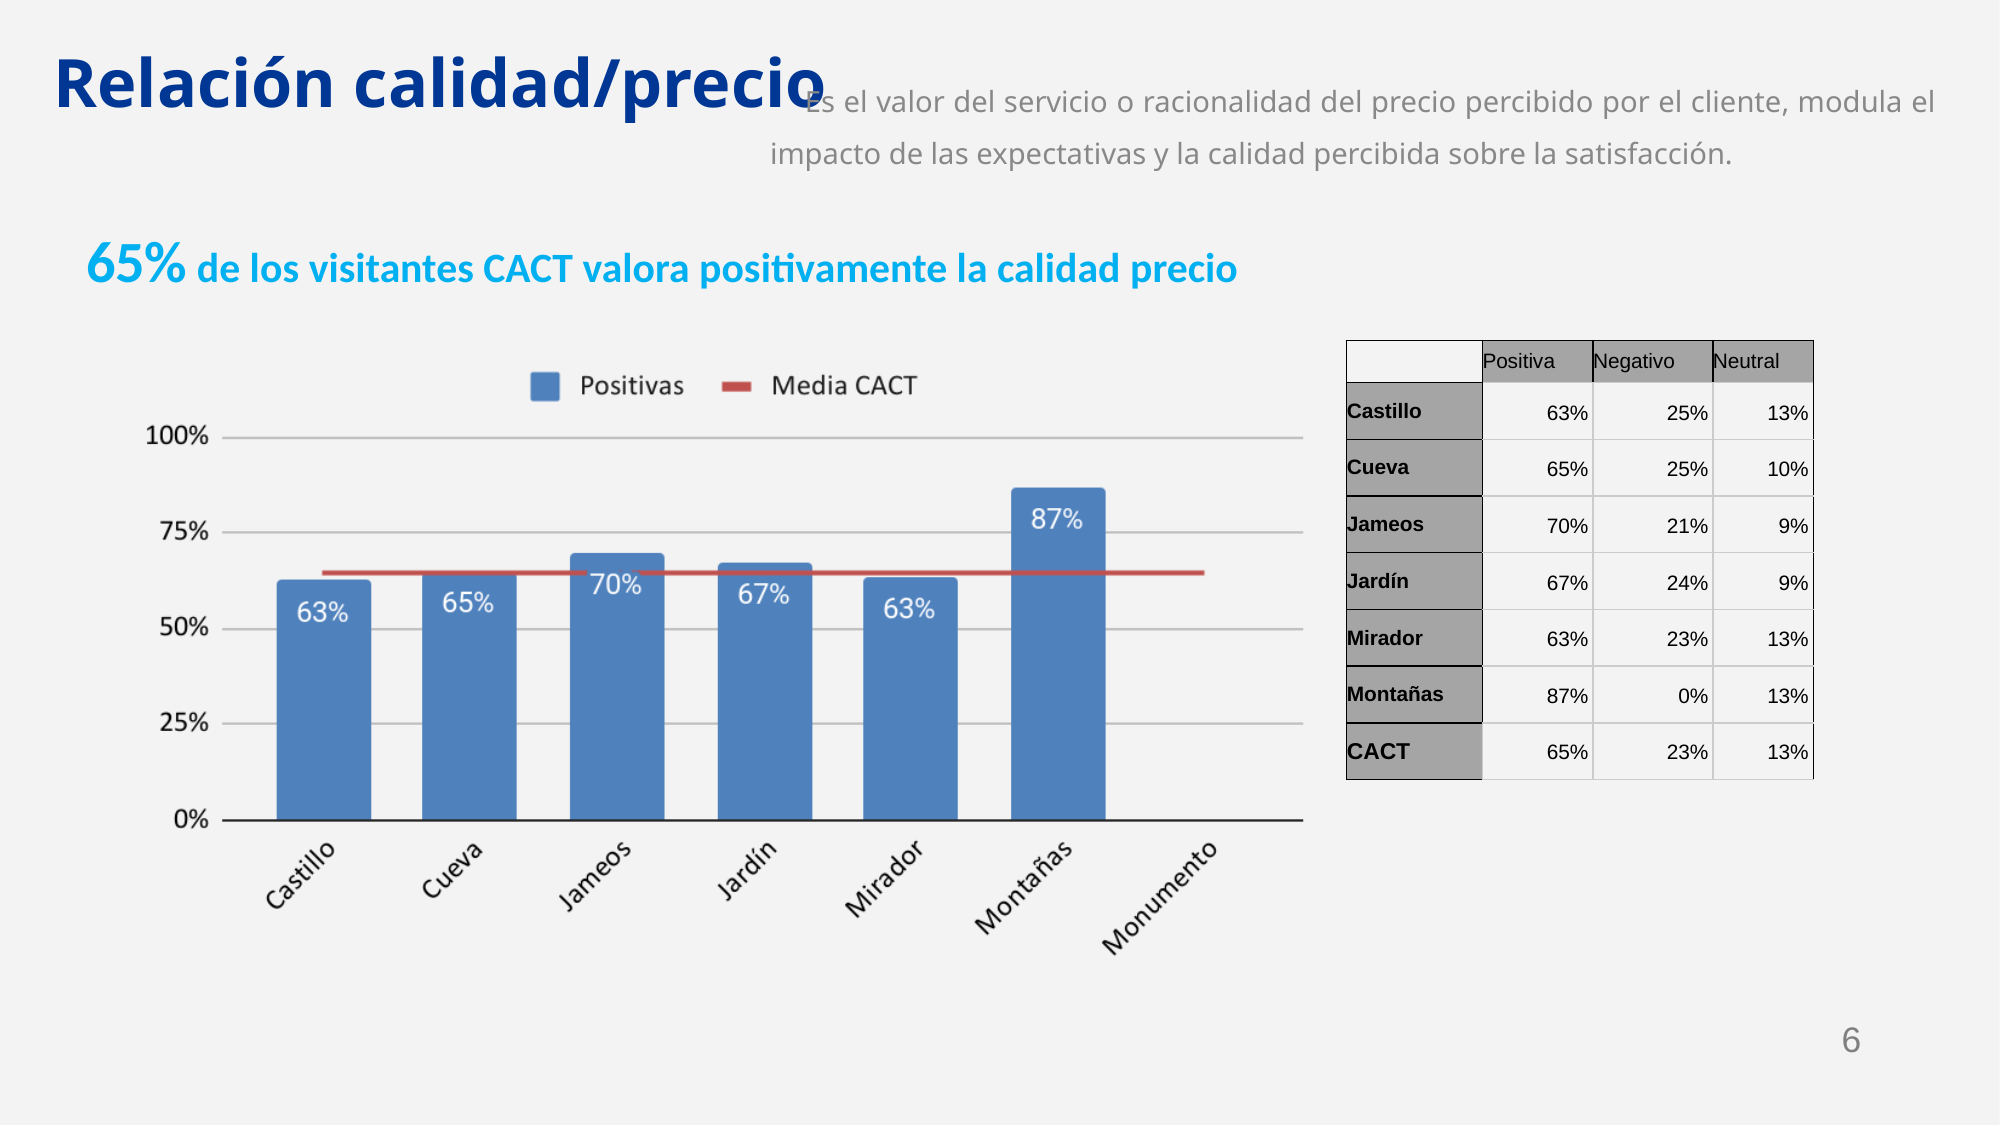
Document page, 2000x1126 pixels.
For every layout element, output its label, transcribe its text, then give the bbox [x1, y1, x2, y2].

table_cell Jameos [1347, 497, 1482, 552]
table_header [1347, 341, 1482, 382]
table_header Positiva [1483, 341, 1592, 382]
table_cell 13% [1714, 610, 1813, 665]
table_cell 23% [1594, 610, 1712, 665]
table_cell 13% [1714, 724, 1813, 779]
table_cell 9% [1714, 553, 1813, 609]
table_cell Jardín [1347, 553, 1482, 609]
table_cell 9% [1714, 497, 1813, 552]
table_cell Cueva [1347, 440, 1482, 495]
table_cell 23% [1594, 724, 1712, 779]
table_cell 65% [1483, 440, 1592, 495]
table_header Neutral [1714, 341, 1813, 382]
table_cell Castillo [1347, 383, 1482, 439]
table_cell 21% [1594, 497, 1712, 552]
table_cell 25% [1594, 440, 1712, 495]
text_box Relación calidad/precio [53, 0, 1928, 121]
text_box Es el valor del servicio o racionalidad del precio percibido por el cliente, modula el impacto de las expectativas y la calidad percibida sobre la satisfacción. [741, 35, 1965, 289]
text_box 65% de los visitantes CACT valora positivamente la calidad precio [71, 199, 1377, 289]
table_cell CACT [1347, 724, 1482, 779]
table_cell 0% [1594, 667, 1712, 722]
table_cell 67% [1483, 553, 1592, 609]
picture [112, 340, 1336, 984]
table_cell Mirador [1347, 610, 1482, 665]
table_cell 65% [1483, 724, 1592, 779]
table_cell 13% [1714, 667, 1813, 722]
table_cell 63% [1483, 610, 1592, 665]
table_cell 63% [1483, 383, 1592, 439]
table_cell 24% [1594, 553, 1712, 609]
slide_number 1 [1412, 1008, 1880, 1069]
table_cell 25% [1594, 383, 1712, 439]
table_cell Montañas [1347, 667, 1482, 722]
table_header Negativo [1594, 341, 1712, 382]
table_cell 70% [1483, 497, 1592, 552]
table_cell 13% [1714, 383, 1813, 439]
table_cell 87% [1483, 667, 1592, 722]
table_cell 10% [1714, 440, 1813, 495]
